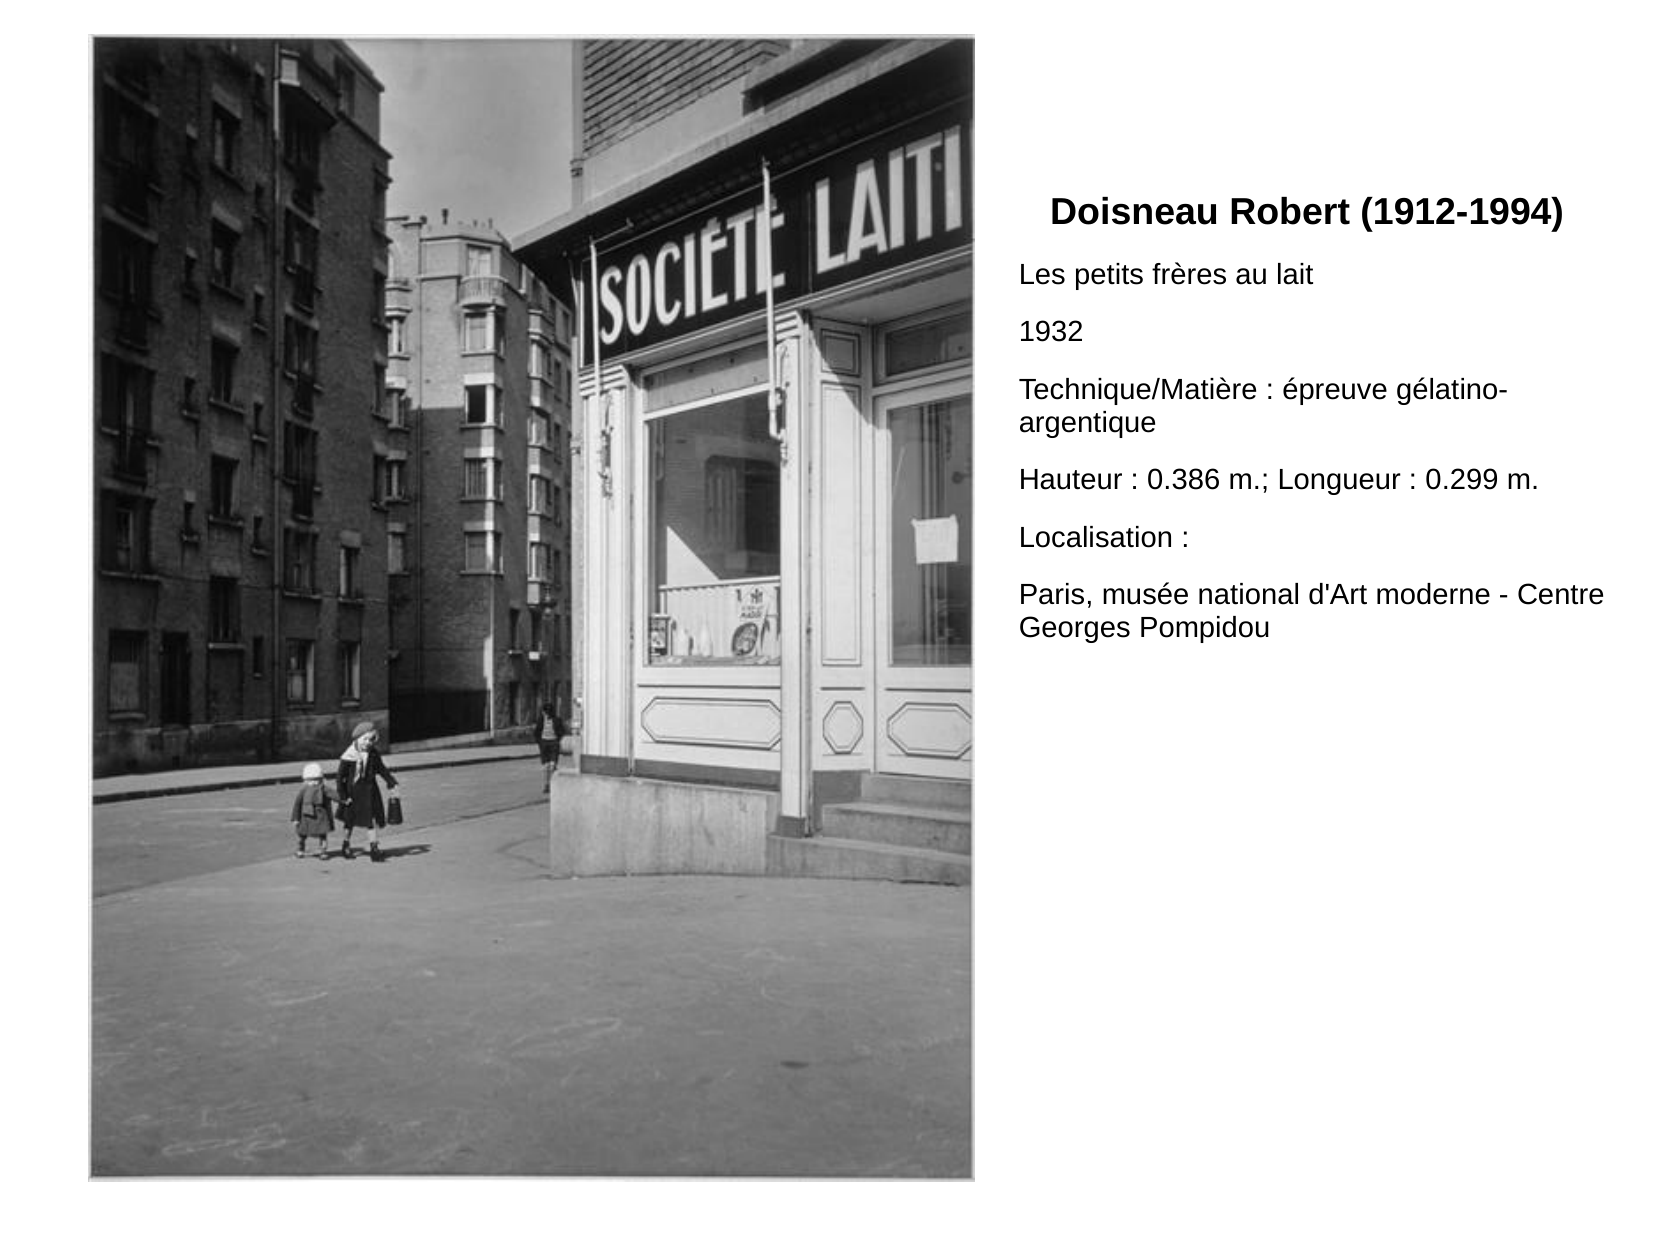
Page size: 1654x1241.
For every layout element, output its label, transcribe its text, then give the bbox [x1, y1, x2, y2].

text_box Doisneau Robert (1912-1994) Les petits frères au lait 1932 Technique/Matière : épreuve gélatino-argentique Hauteur : 0.386 m.; Longueur : 0.299 m. Localisation : Paris, musée national d'Art moderne - Centre Georges Pompidou [1003, 183, 1635, 1034]
picture [88, 34, 975, 1182]
